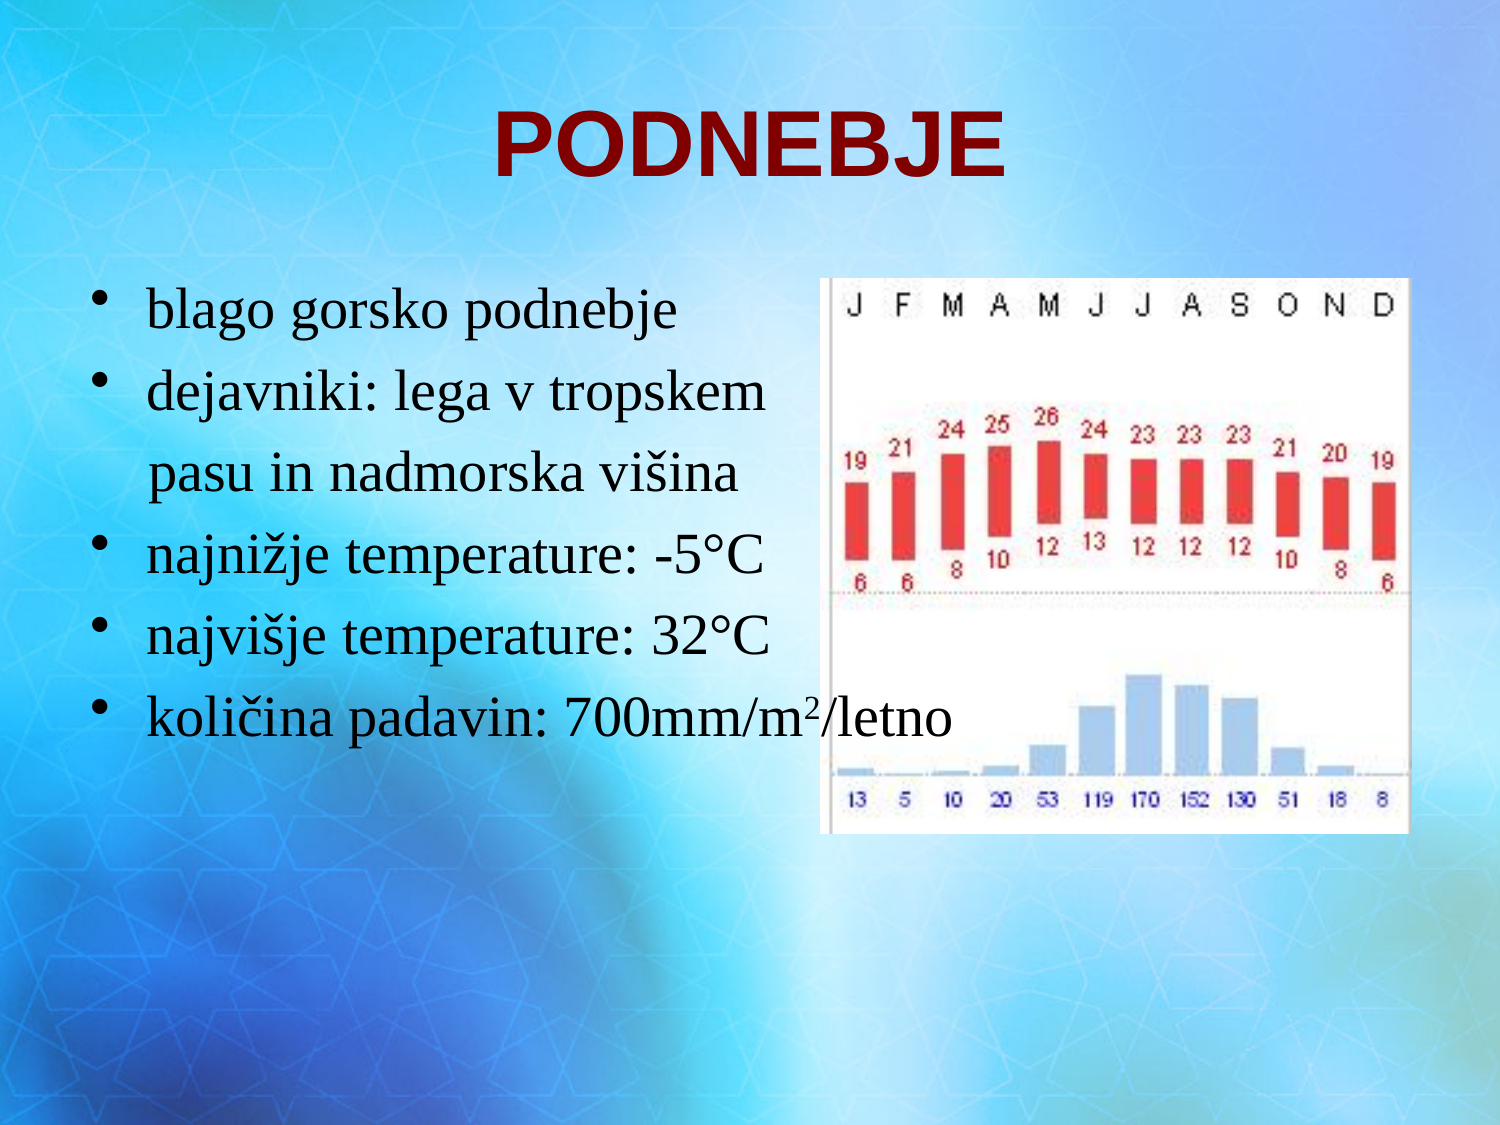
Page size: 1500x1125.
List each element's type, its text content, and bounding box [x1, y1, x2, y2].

title PODNEBJE [75, 45, 1425, 233]
list blago gorsko podnebje dejavniki: lega v tropskem pasu in nadmorska višina najnižje temperature: -5°C najvišje temperature: 32°C količina padavin: 700mm/m2/letno [75, 262, 1425, 1005]
picture [0, 0, 1500, 1125]
